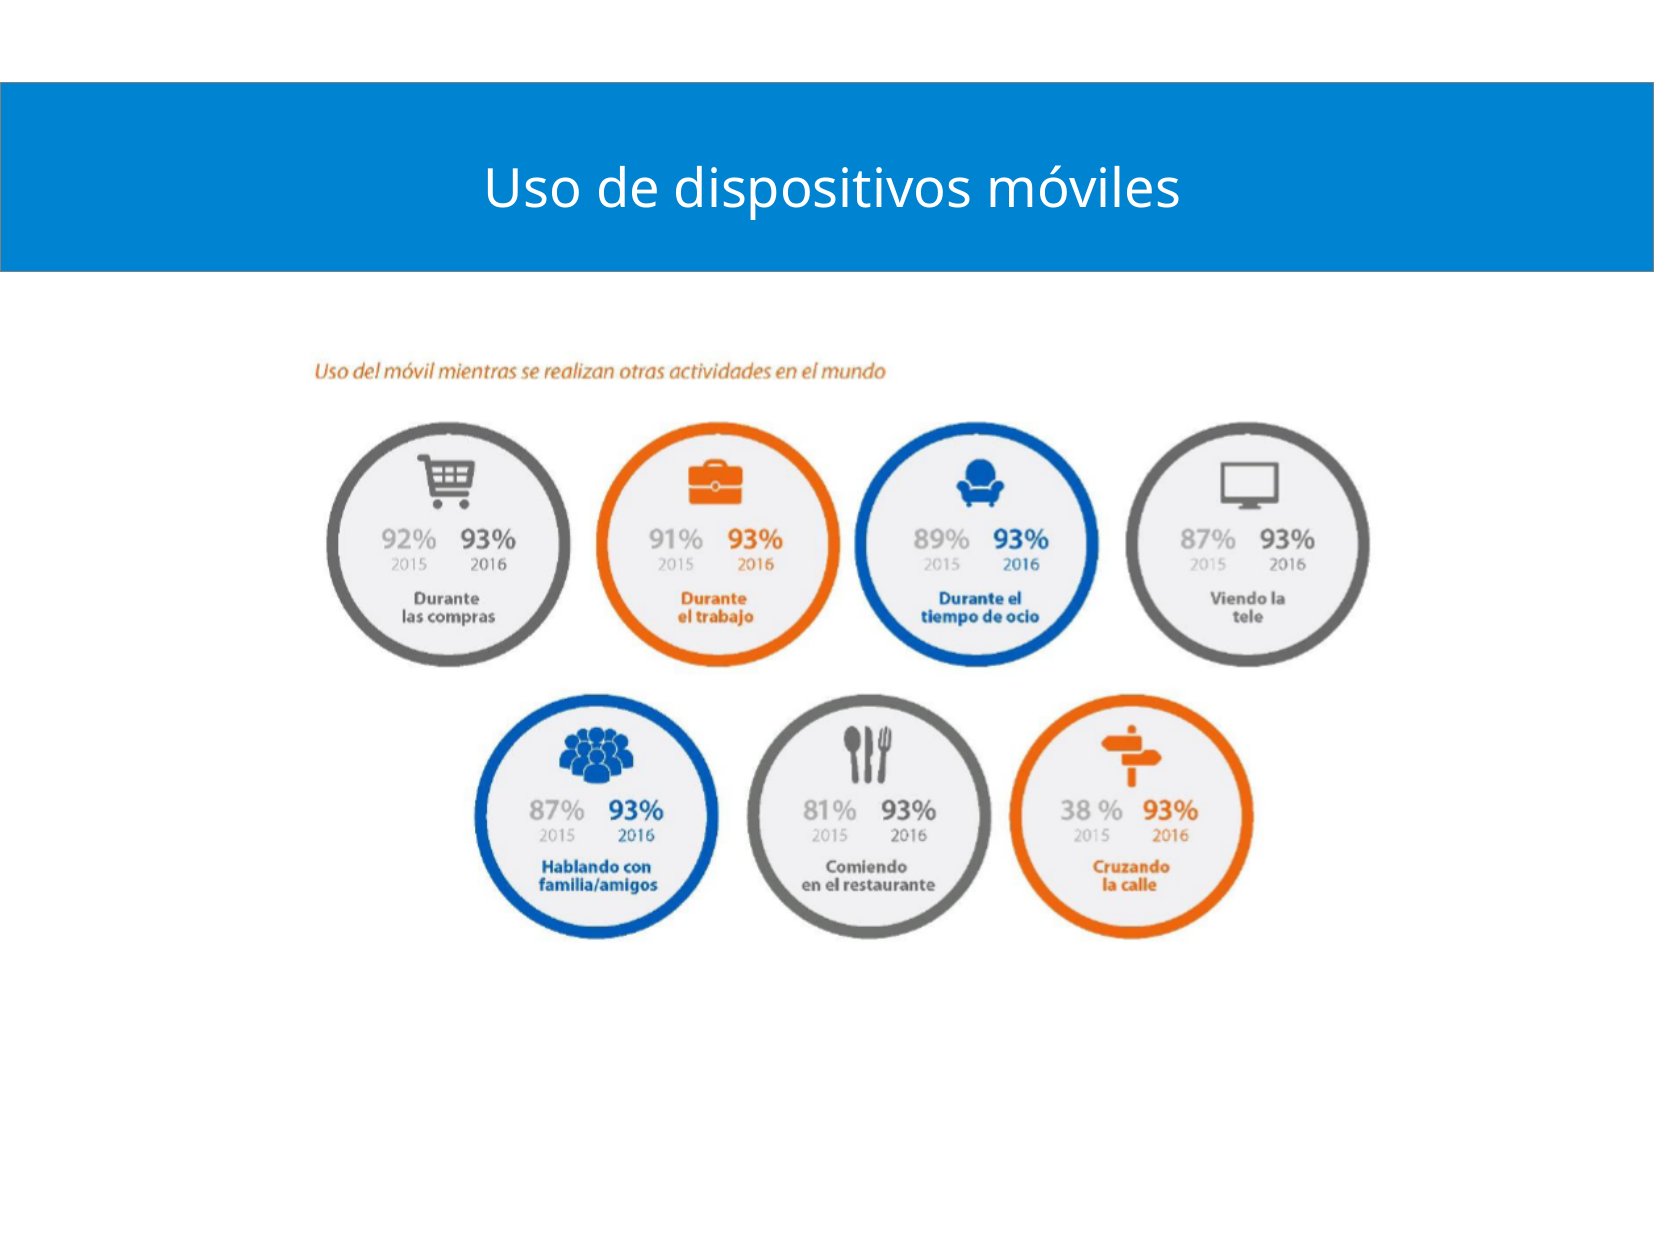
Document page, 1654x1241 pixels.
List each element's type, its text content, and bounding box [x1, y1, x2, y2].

picture [295, 350, 1394, 969]
text_box [0, 82, 1654, 272]
text_box Uso de dispositivos móviles [271, 141, 1394, 221]
